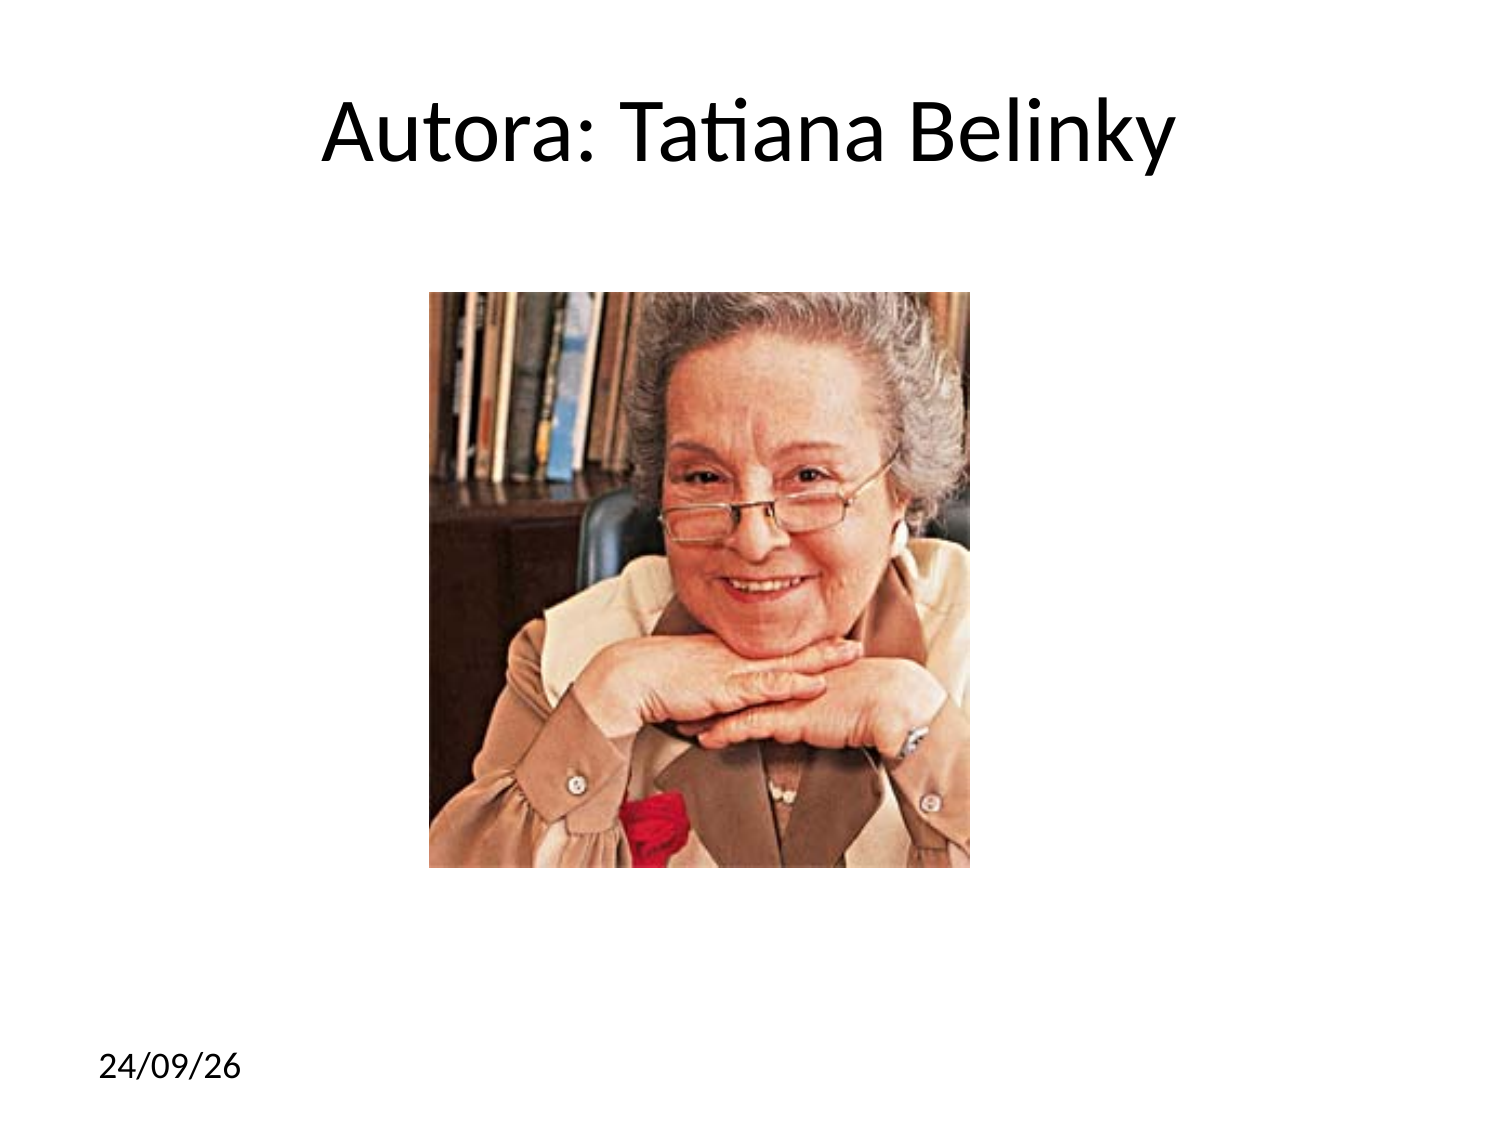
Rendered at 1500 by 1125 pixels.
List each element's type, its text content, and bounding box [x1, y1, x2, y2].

title Autora: Tatiana Belinky [75, 45, 1425, 233]
picture [429, 292, 970, 868]
